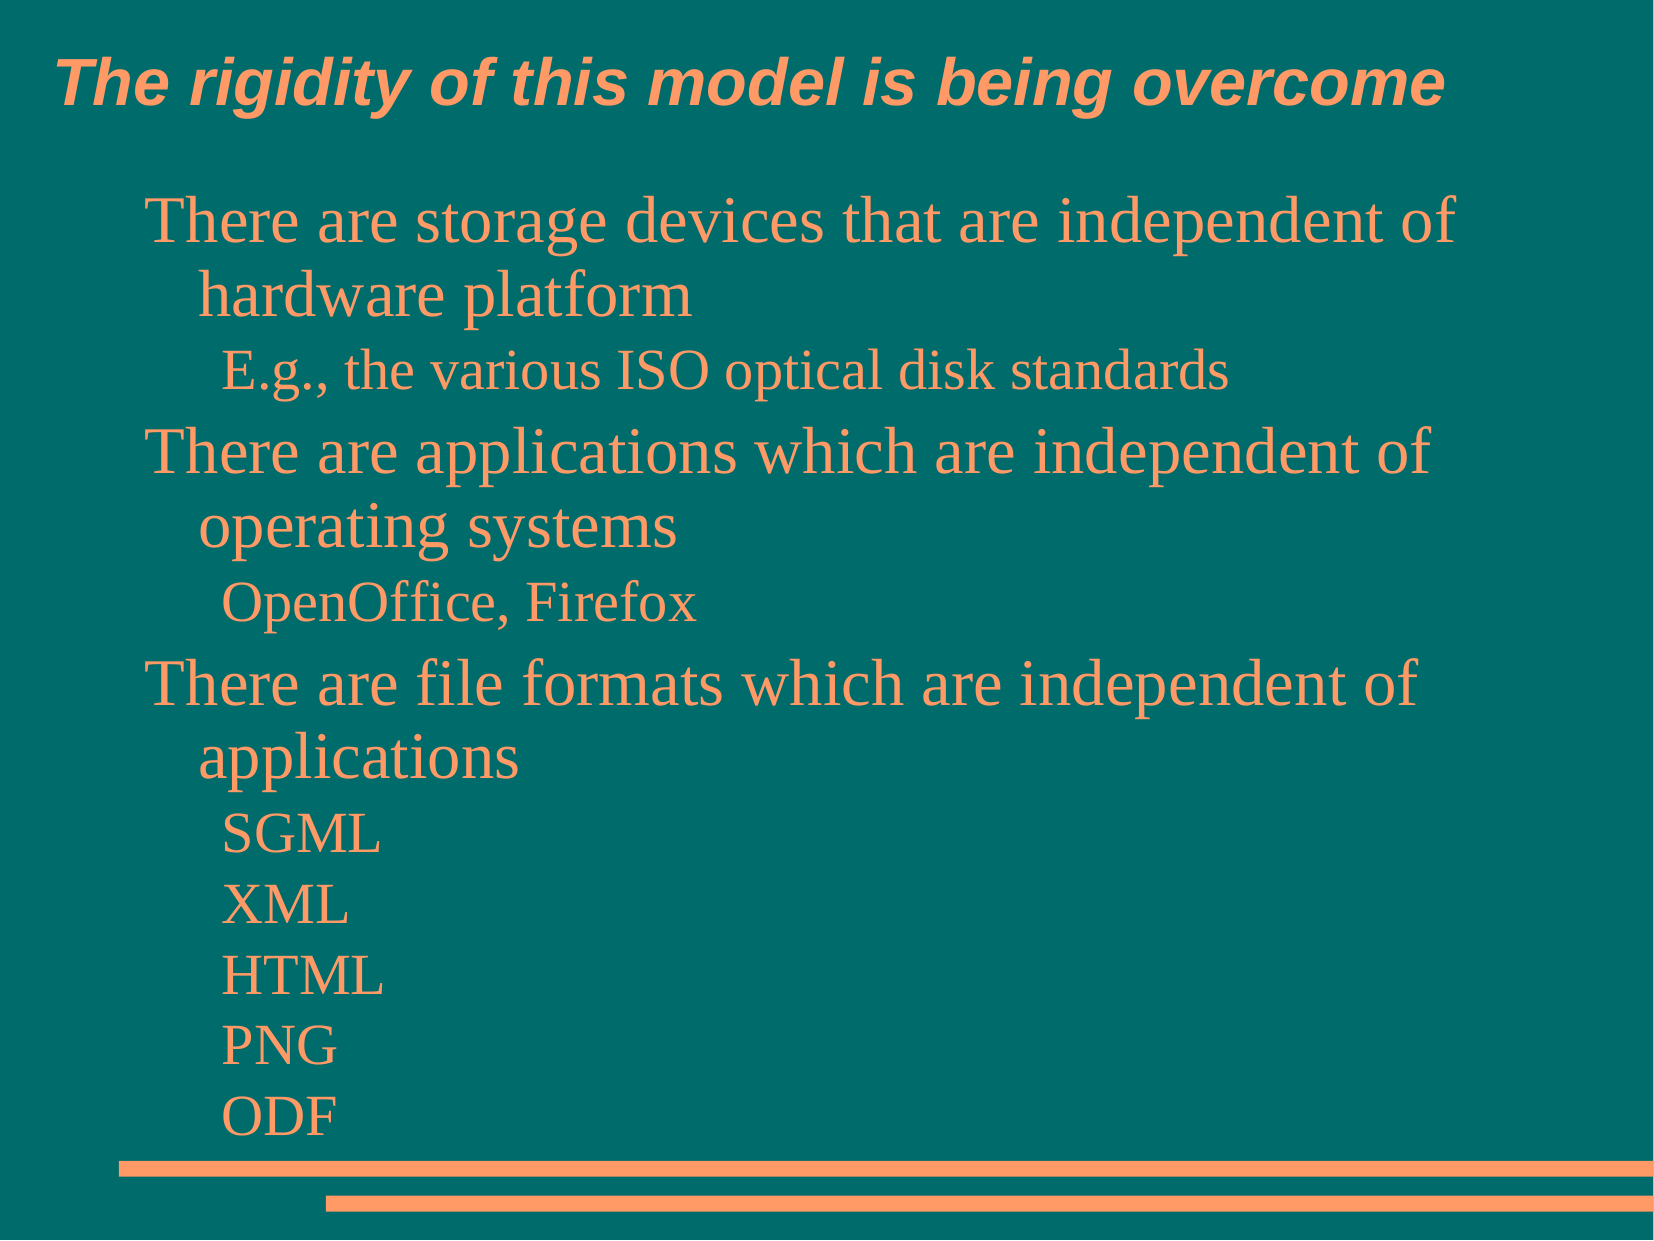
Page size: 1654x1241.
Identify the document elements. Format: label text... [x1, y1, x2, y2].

list There are storage devices that are independent of hardware platform E.g., the various ISO optical disk standards There are applications which are independent of operating systems OpenOffice, Firefox There are file formats which are independent of applications SGML XML HTML PNG ODF [112, 175, 1478, 1163]
title The rigidity of this model is being overcome [37, 37, 1569, 128]
